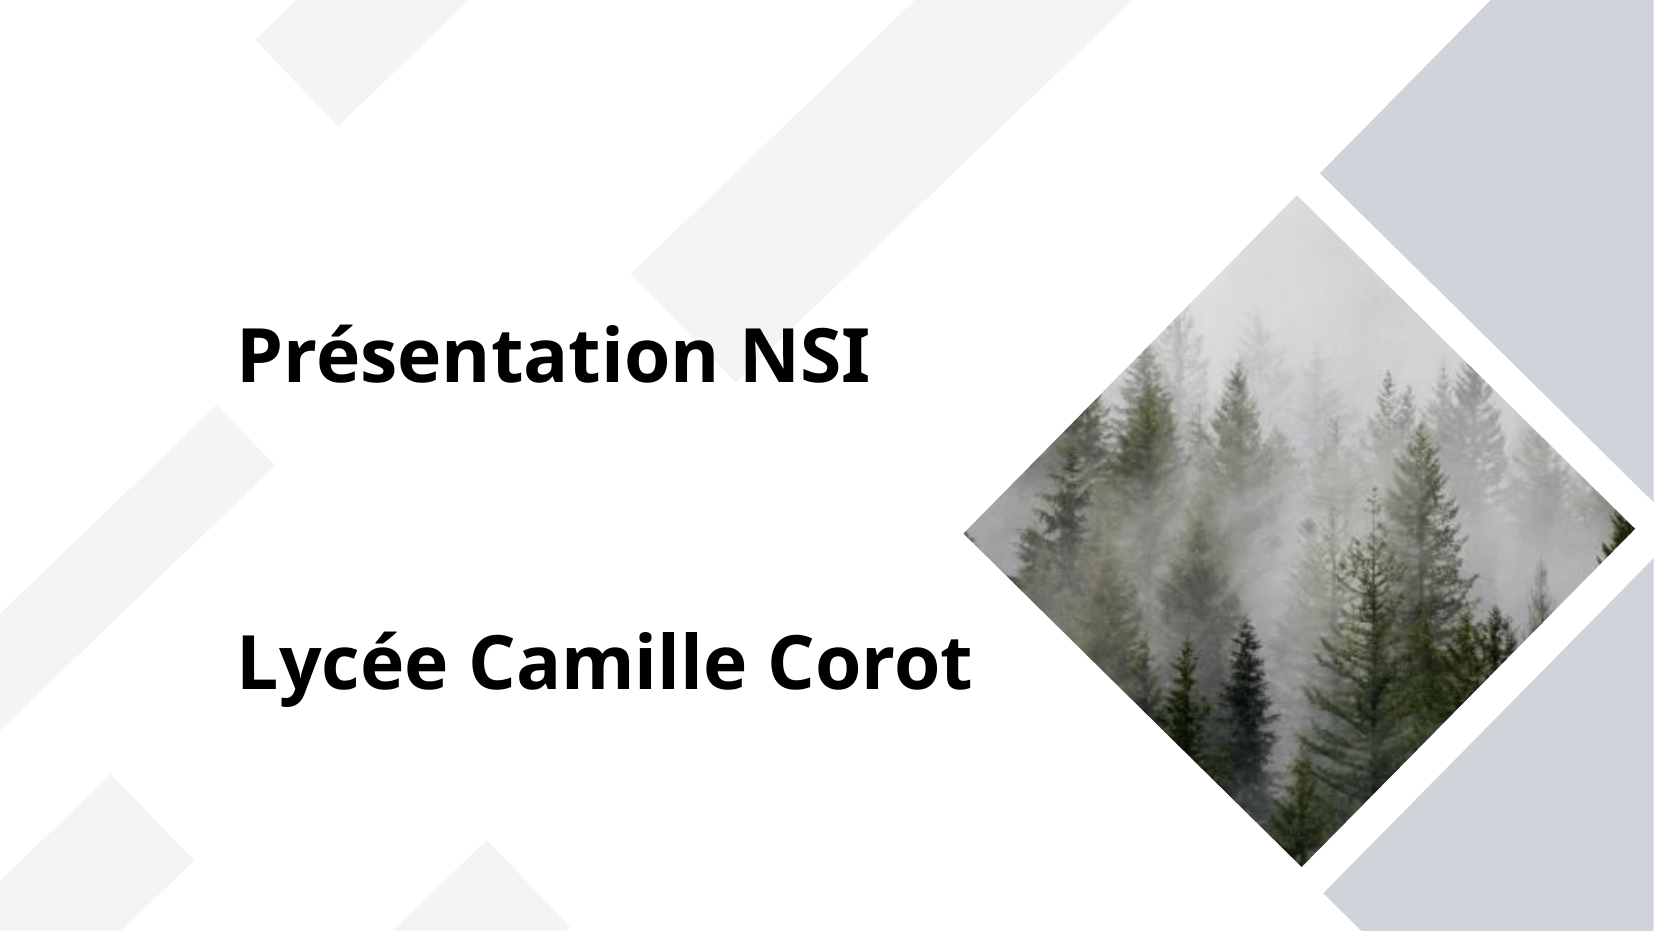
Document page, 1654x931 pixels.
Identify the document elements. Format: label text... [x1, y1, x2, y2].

text_box [963, 195, 1636, 867]
text_box Présentation NSI Lycée Camille Corot [222, 295, 1063, 822]
